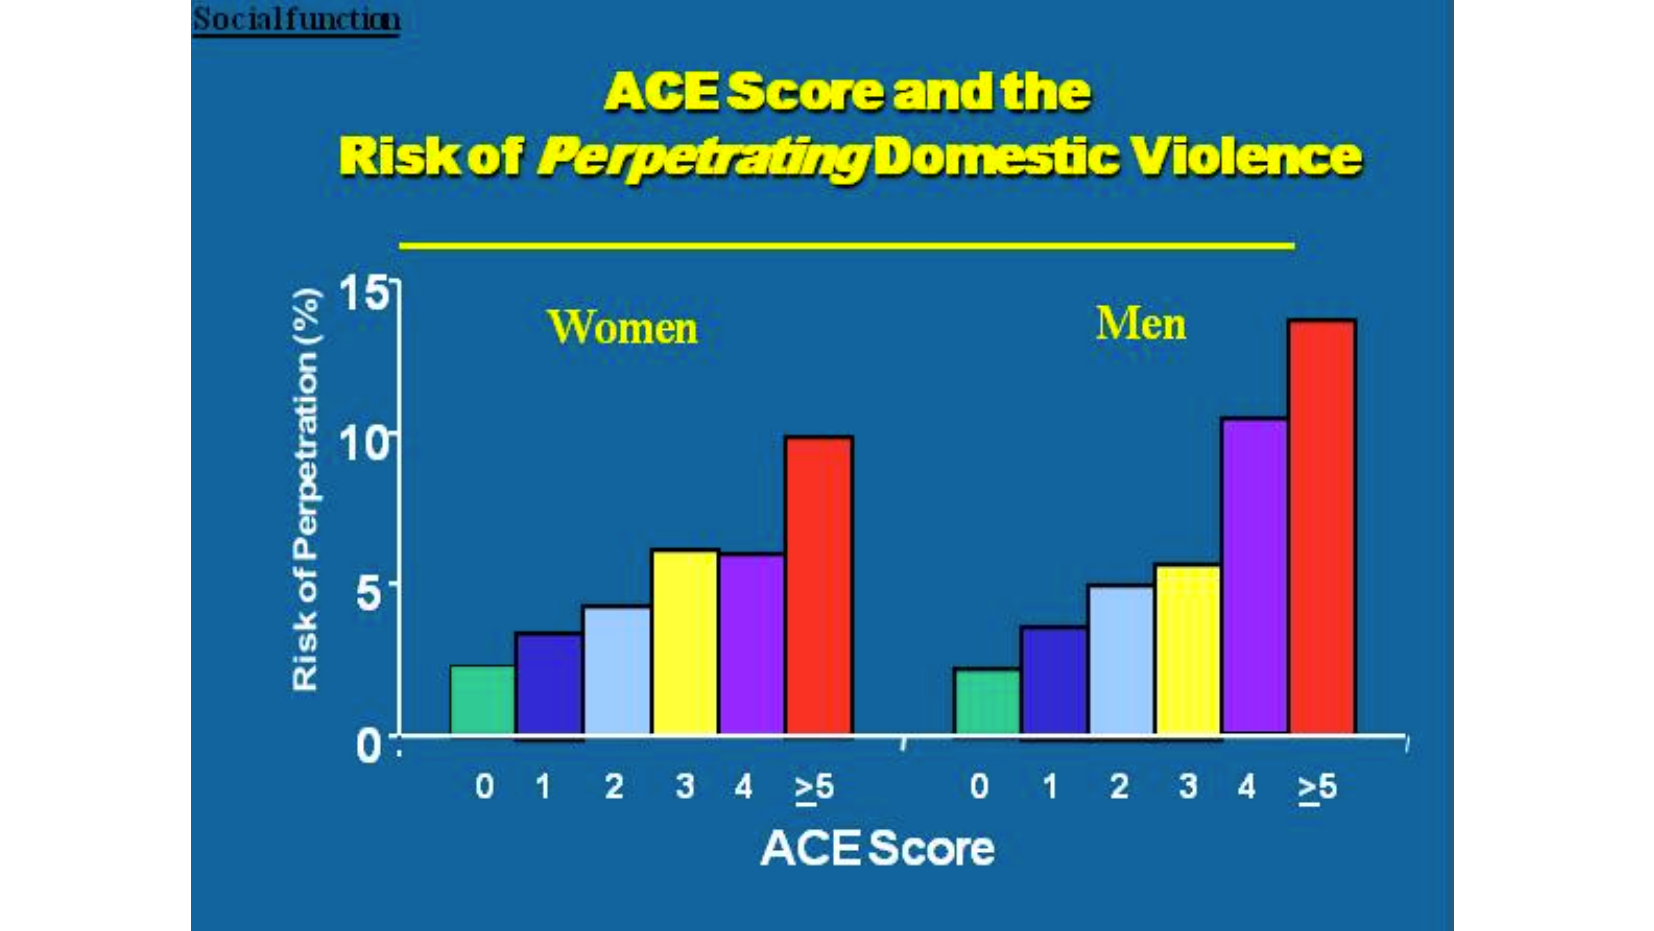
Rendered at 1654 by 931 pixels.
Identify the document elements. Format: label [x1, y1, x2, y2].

picture [191, 0, 1454, 931]
